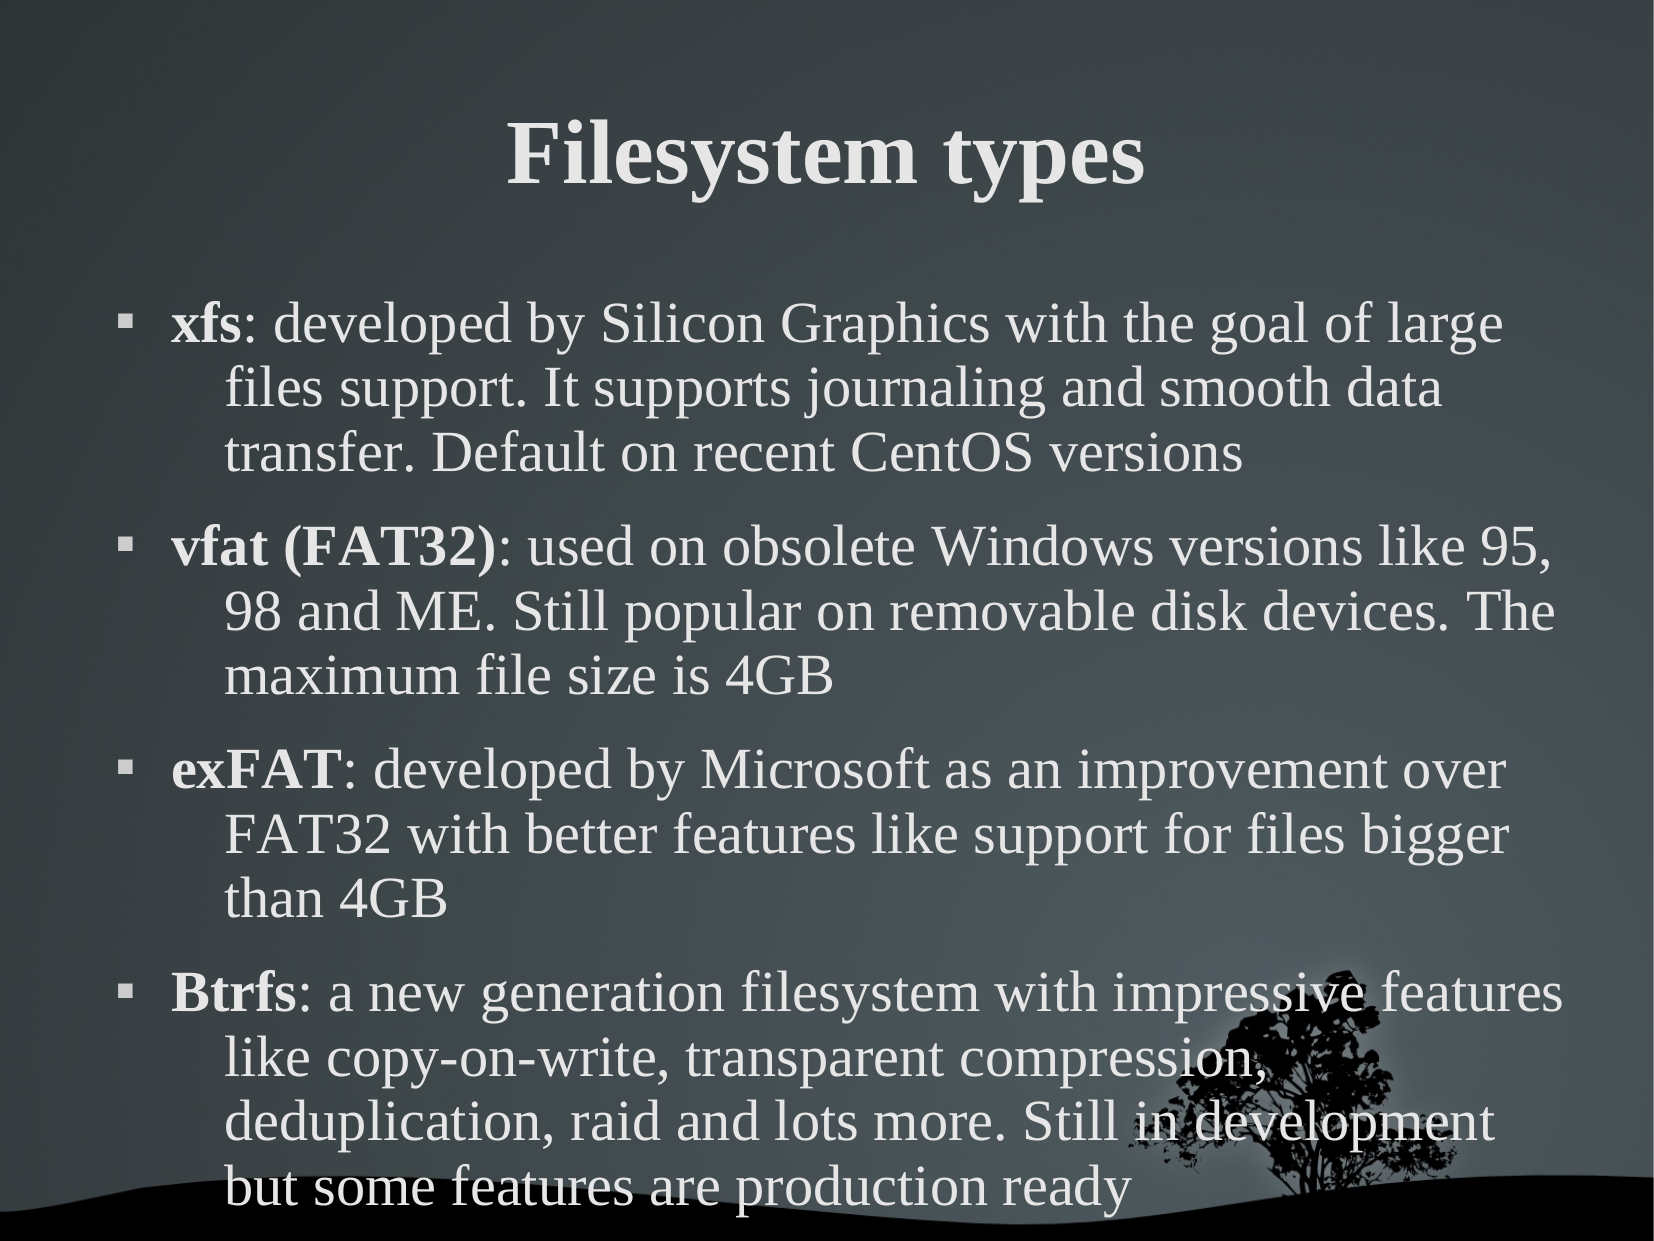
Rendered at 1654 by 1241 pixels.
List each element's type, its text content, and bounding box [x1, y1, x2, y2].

title Filesystem types [82, 49, 1571, 257]
picture [0, 0, 1654, 1241]
list xfs: developed by Silicon Graphics with the goal of large files support. It supports journaling and smooth data transfer. Default on recent CentOS versions vfat (FAT32): used on obsolete Windows versions like 95, 98 and ME. Still popular on removable disk devices. The maximum file size is 4GB exFAT: developed by Microsoft as an improvement over FAT32 with better features like support for files bigger than 4GB Btrfs: a new generation filesystem with impressive features like copy-on-write, transparent compression, deduplication, raid and lots more. Still in development but some features are production ready [82, 290, 1571, 1218]
